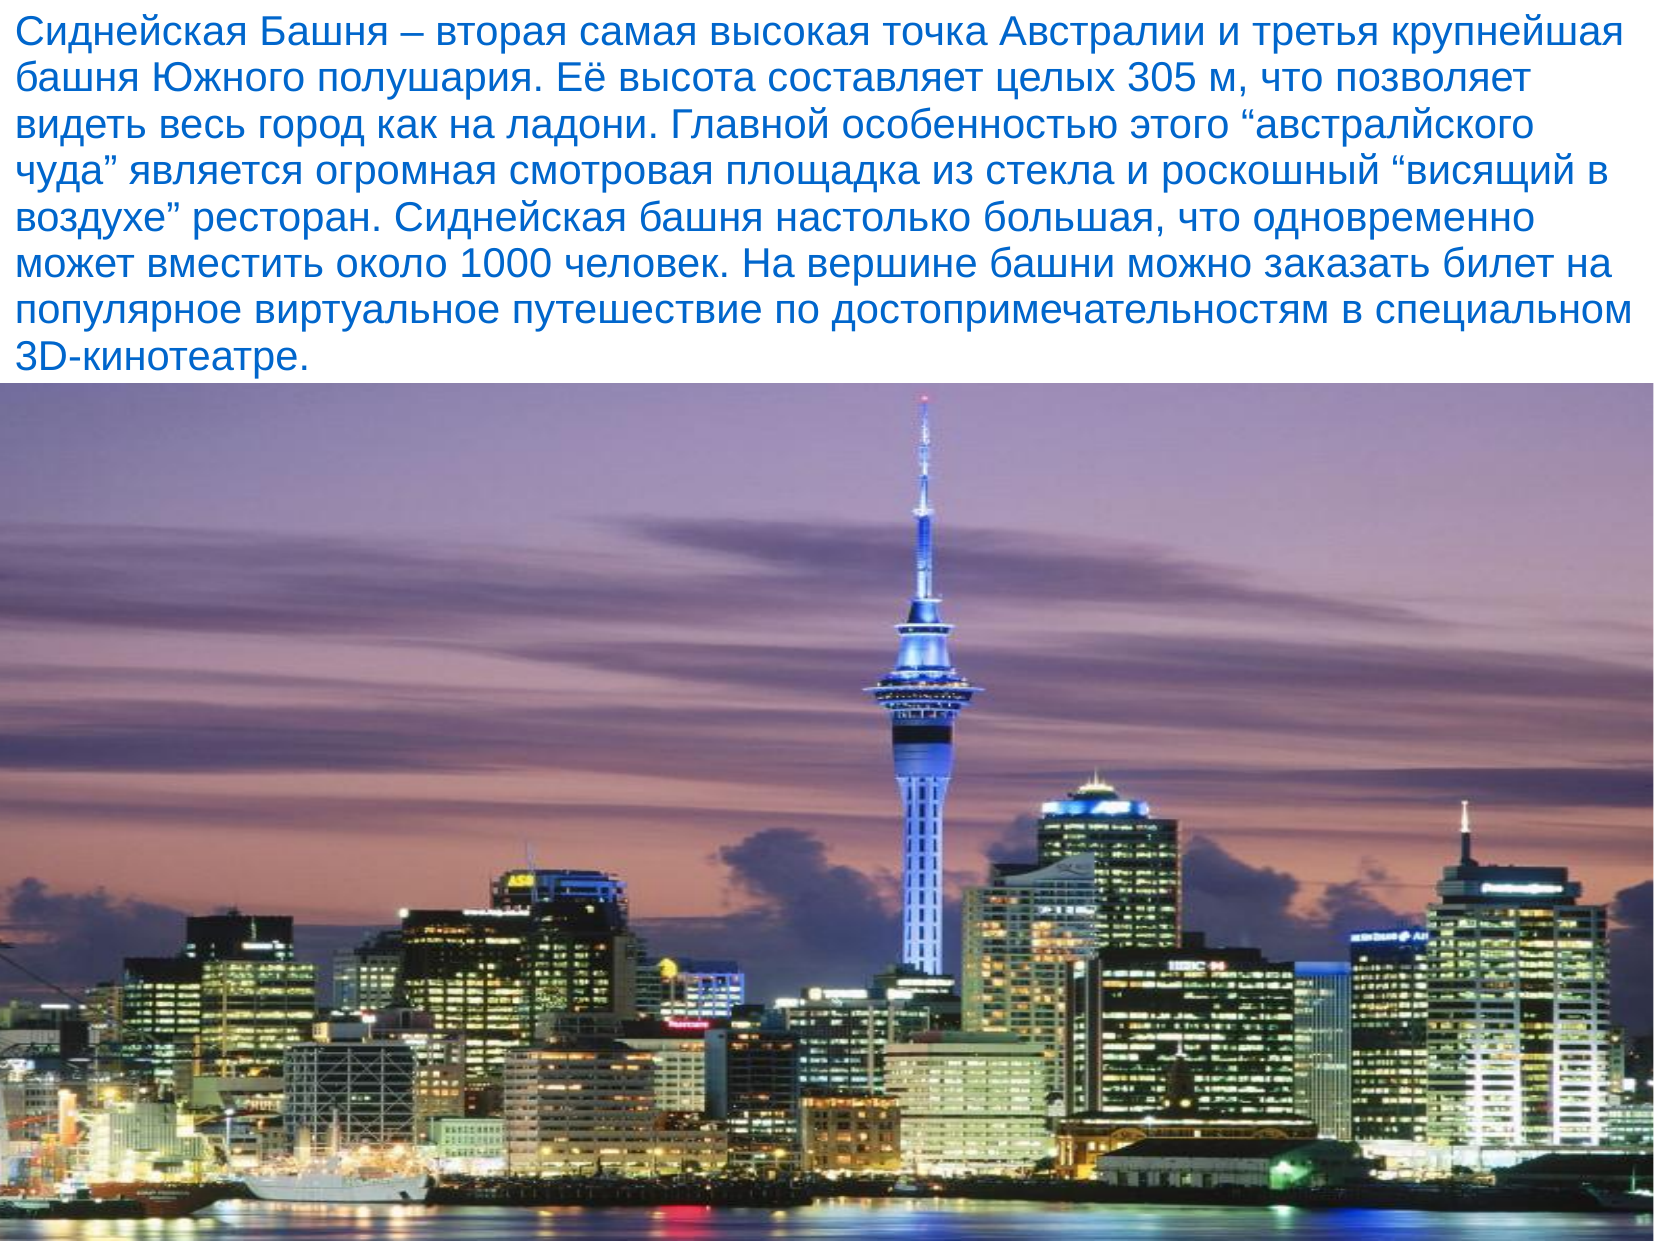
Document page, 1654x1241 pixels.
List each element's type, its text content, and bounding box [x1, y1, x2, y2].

picture [0, 383, 1654, 1241]
text_box Сиднейская Башня – вторая самая высокая точка Австралии и третья крупнейшая башня Южного полушария. Её высота составляет целых 305 м, что позволяет видеть весь город как на ладони. Главной особенностью этого “австралйского чуда” является огромная смотровая площадка из стекла и роскошный “висящий в воздухе” ресторан. Сиднейская башня настолько большая, что одновременно может вместить около 1000 человек. На вершине башни можно заказать билет на популярное виртуальное путешествие по достопримечательностям в специальном 3D-кинотеатре. [0, 0, 1654, 383]
